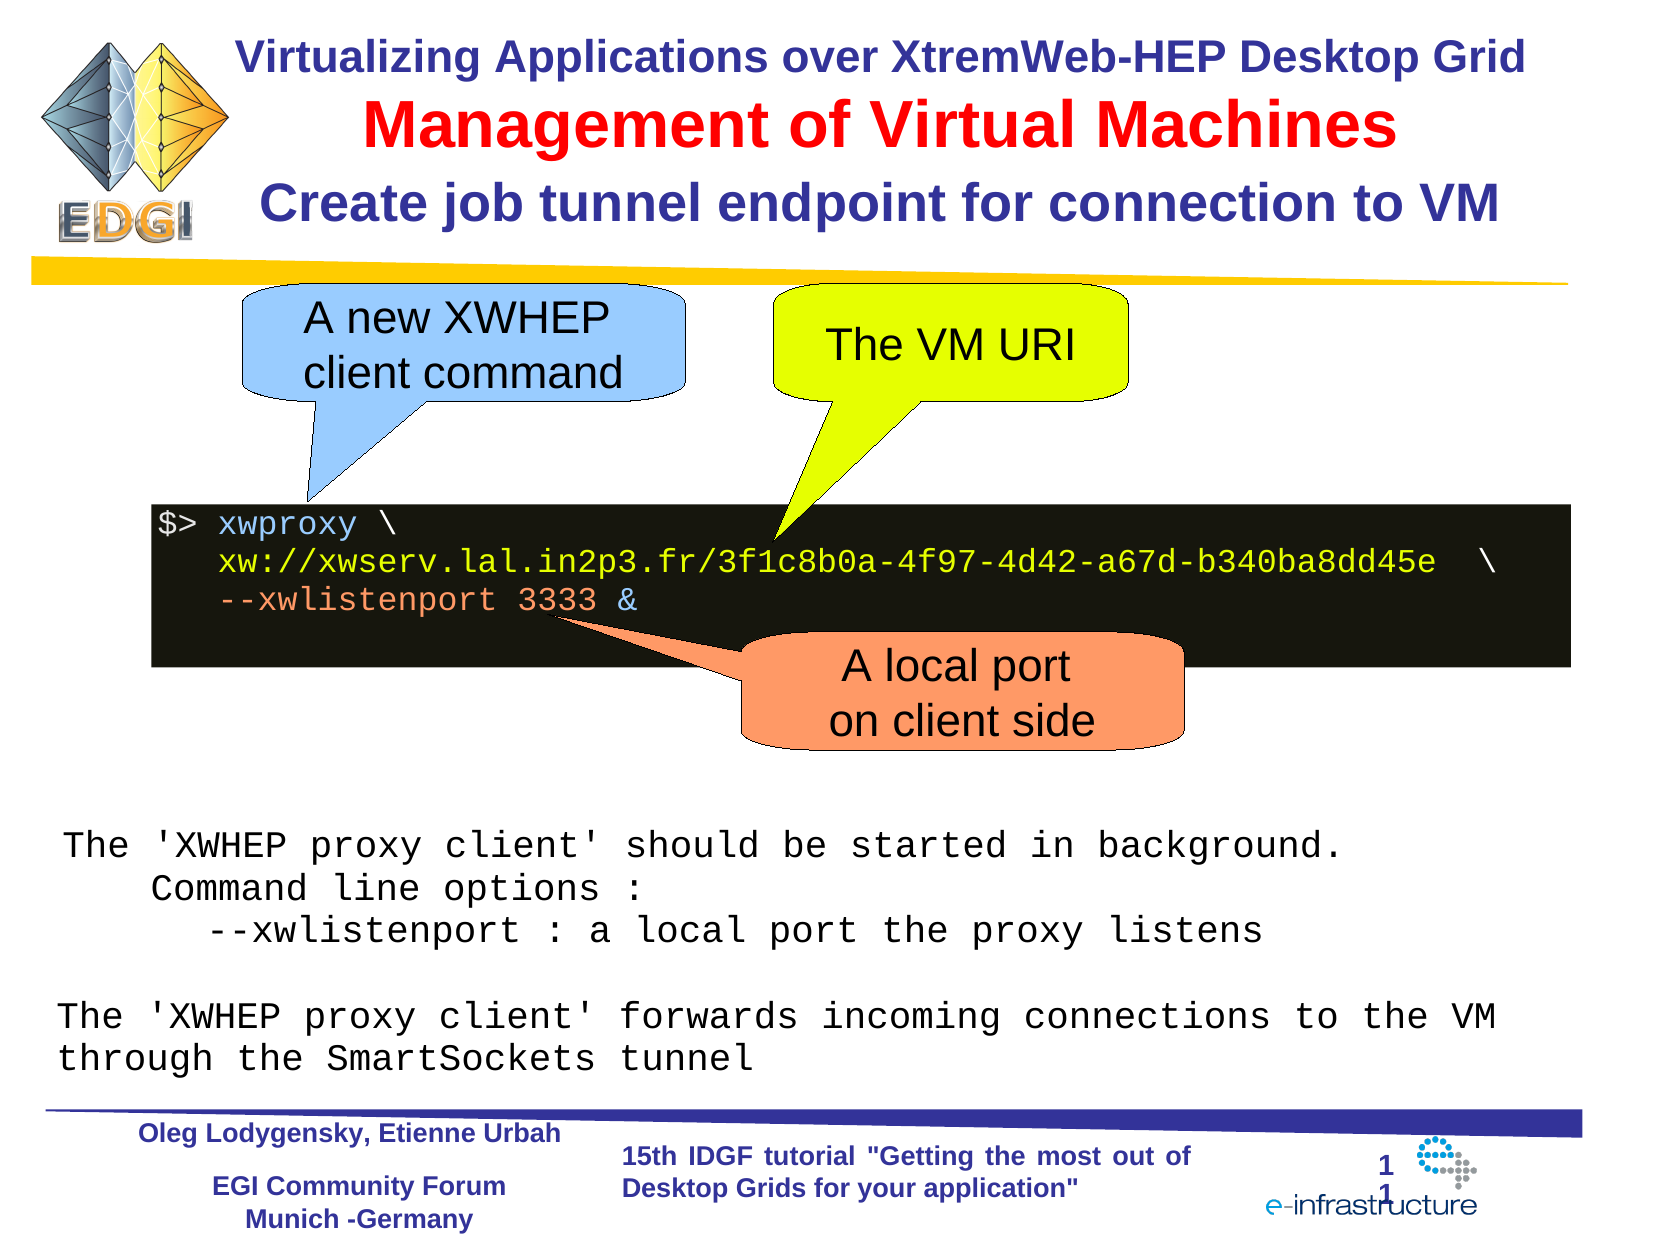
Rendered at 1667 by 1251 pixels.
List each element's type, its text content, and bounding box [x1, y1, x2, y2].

text_box Virtualizing Applications over XtremWeb-HEP Desktop Grid Management of Virtual Machines Create job tunnel endpoint for connection to VM [227, 16, 1536, 242]
text_box $> xwproxy \ xw://xwserv.lal.in2p3.fr/3f1c8b0a-4f97-4d42-a67d-b340ba8dd45e \ --xwlistenport 3333 & [151, 504, 1571, 668]
text_box The 'XWHEP proxy client' should be started in background. Command line options : --xwlistenport : a local port the proxy listens The 'XWHEP proxy client' forwards incoming connections to the VM through the SmartSockets tunnel [56, 823, 1571, 1087]
text_box The VM URI [772, 283, 1129, 543]
text_box A local port on client side [547, 614, 1185, 751]
text_box A new XWHEP client command [242, 283, 686, 502]
picture [1266, 1136, 1477, 1215]
picture [31, 37, 238, 249]
